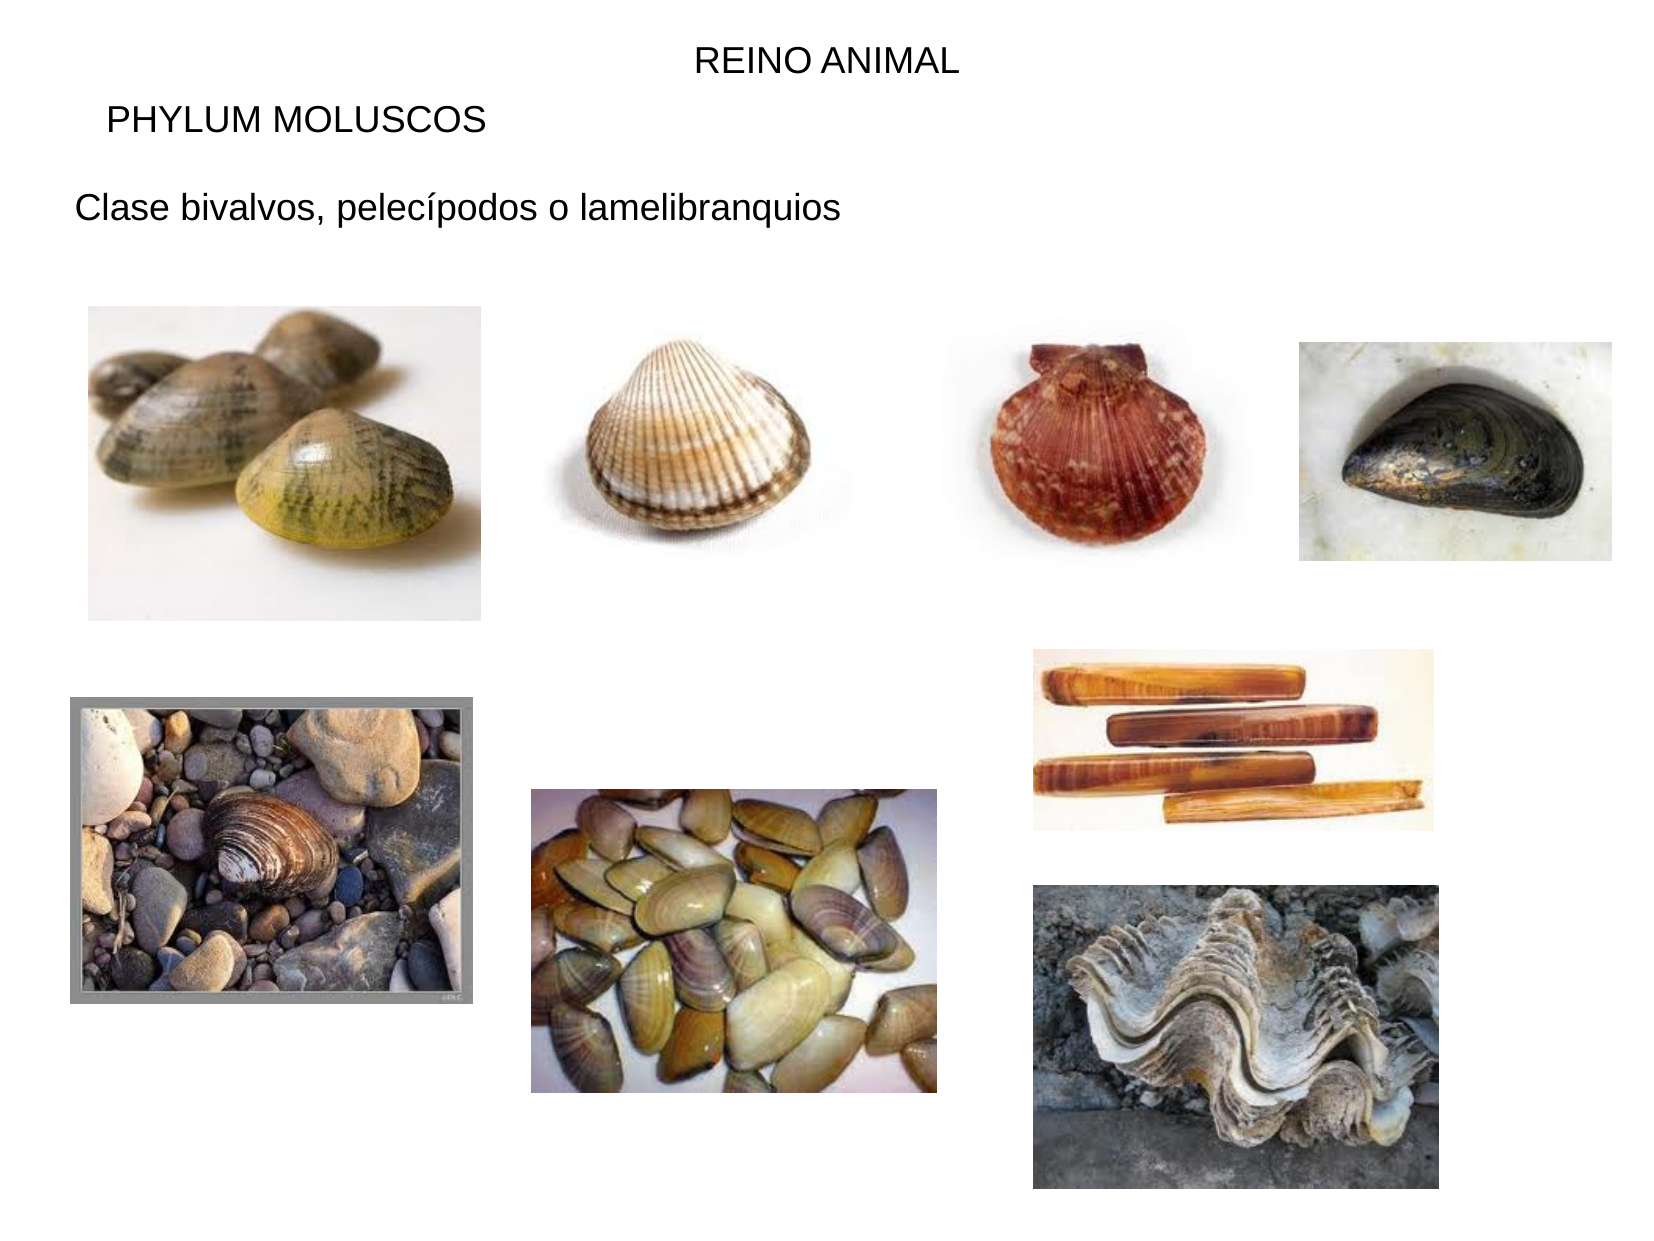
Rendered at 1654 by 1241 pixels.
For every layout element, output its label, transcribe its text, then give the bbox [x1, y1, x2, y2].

text_box Clase bivalvos, pelecípodos o lamelibranquios [59, 179, 857, 237]
picture [1033, 885, 1439, 1189]
picture [70, 697, 473, 1004]
picture [531, 789, 937, 1093]
picture [503, 295, 886, 577]
picture [916, 295, 1612, 577]
text_box PHYLUM MOLUSCOS [91, 90, 502, 148]
text_box REINO ANIMAL [679, 31, 976, 89]
picture [88, 306, 481, 621]
picture [1033, 649, 1434, 831]
